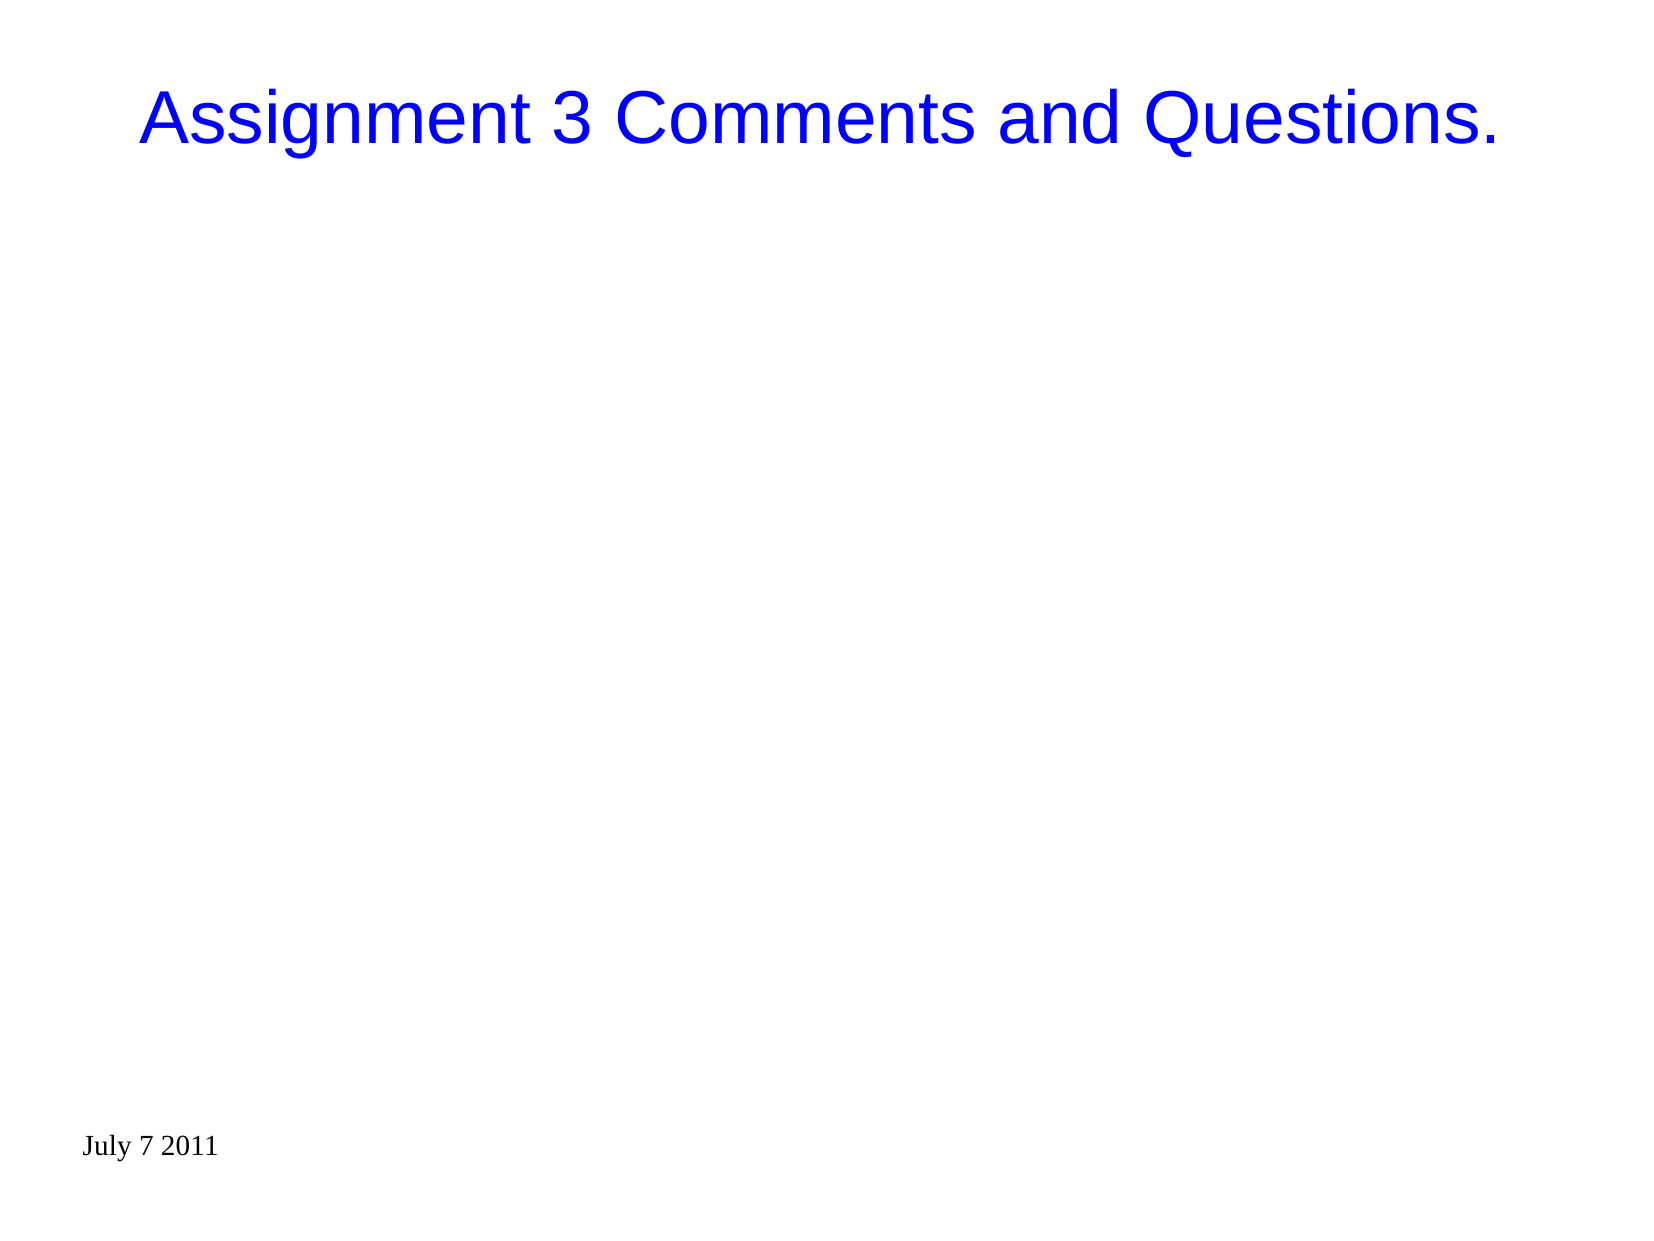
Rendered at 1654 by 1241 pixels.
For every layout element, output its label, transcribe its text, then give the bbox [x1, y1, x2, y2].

title Assignment 3 Comments and Questions. [76, 58, 1565, 178]
